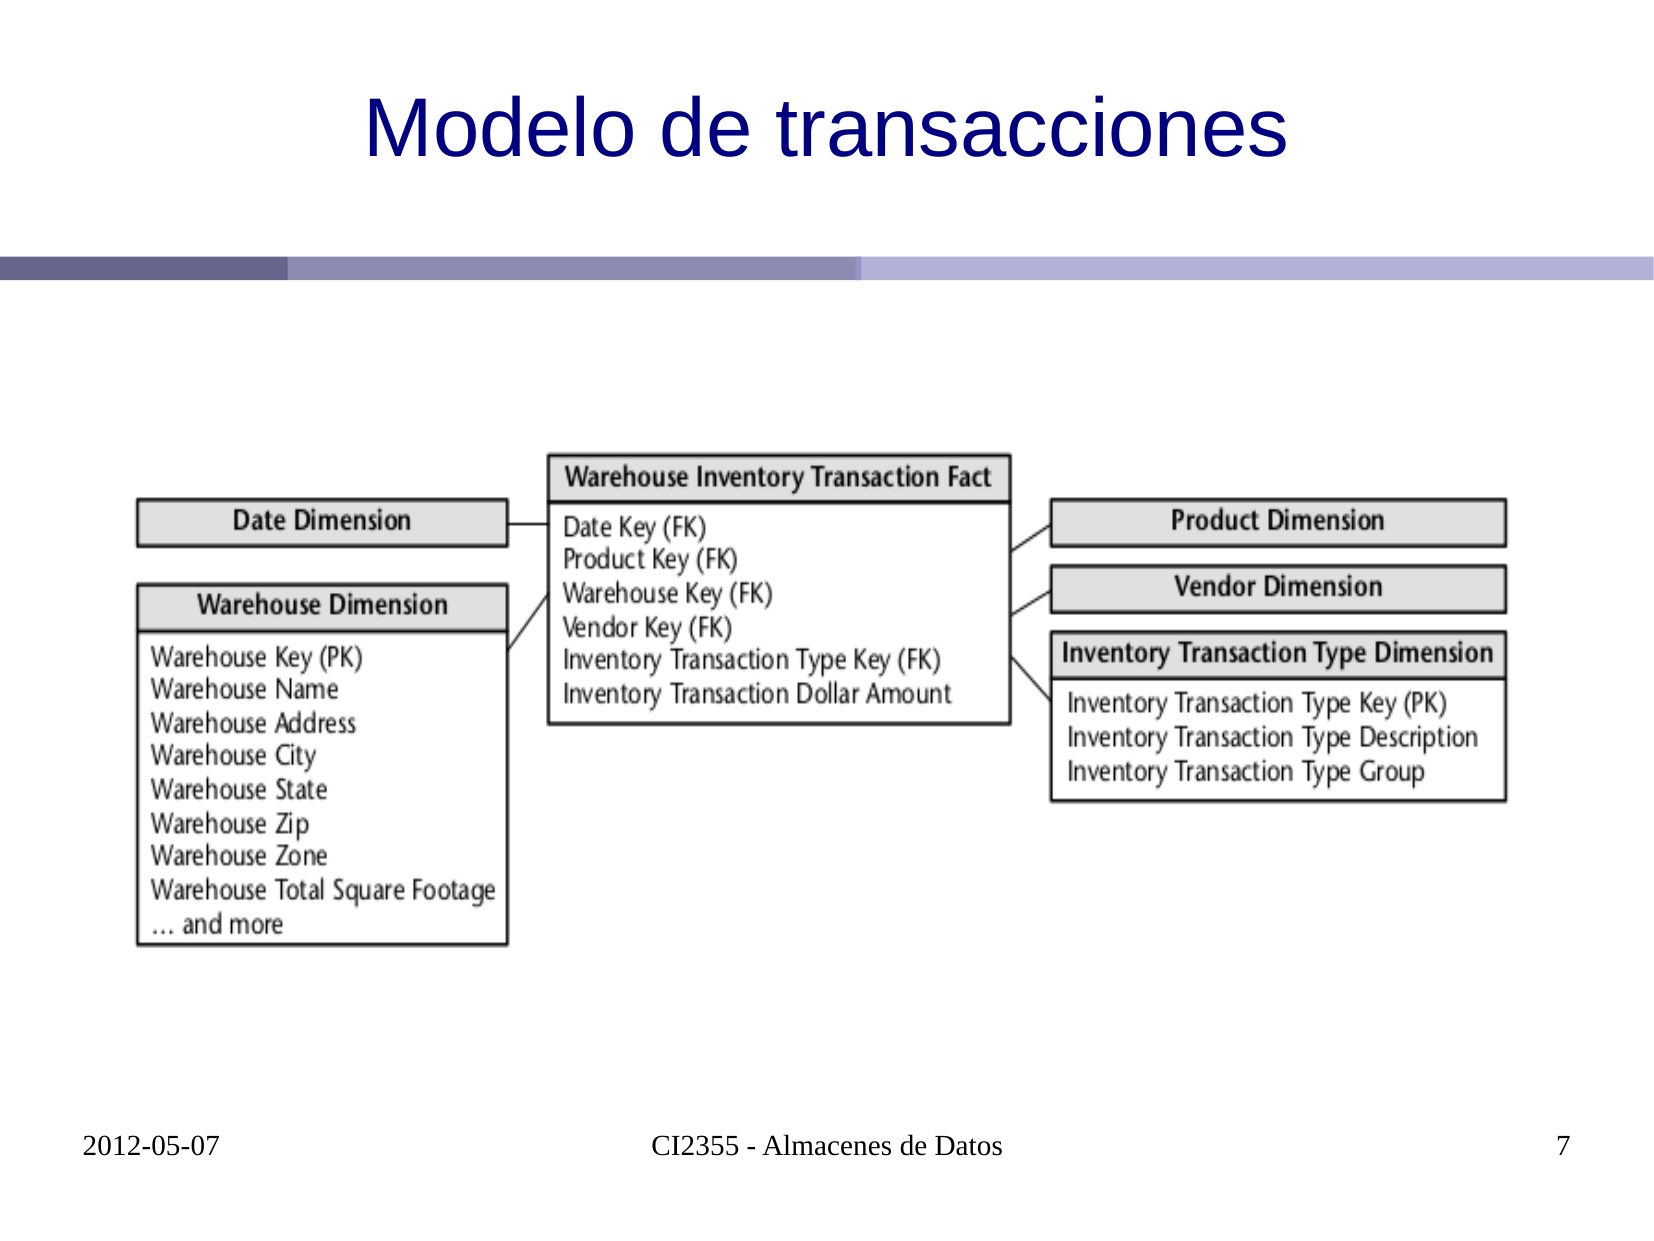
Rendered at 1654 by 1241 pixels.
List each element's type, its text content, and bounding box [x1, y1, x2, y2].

picture [98, 430, 1524, 964]
title Modelo de transacciones [0, 0, 1654, 257]
